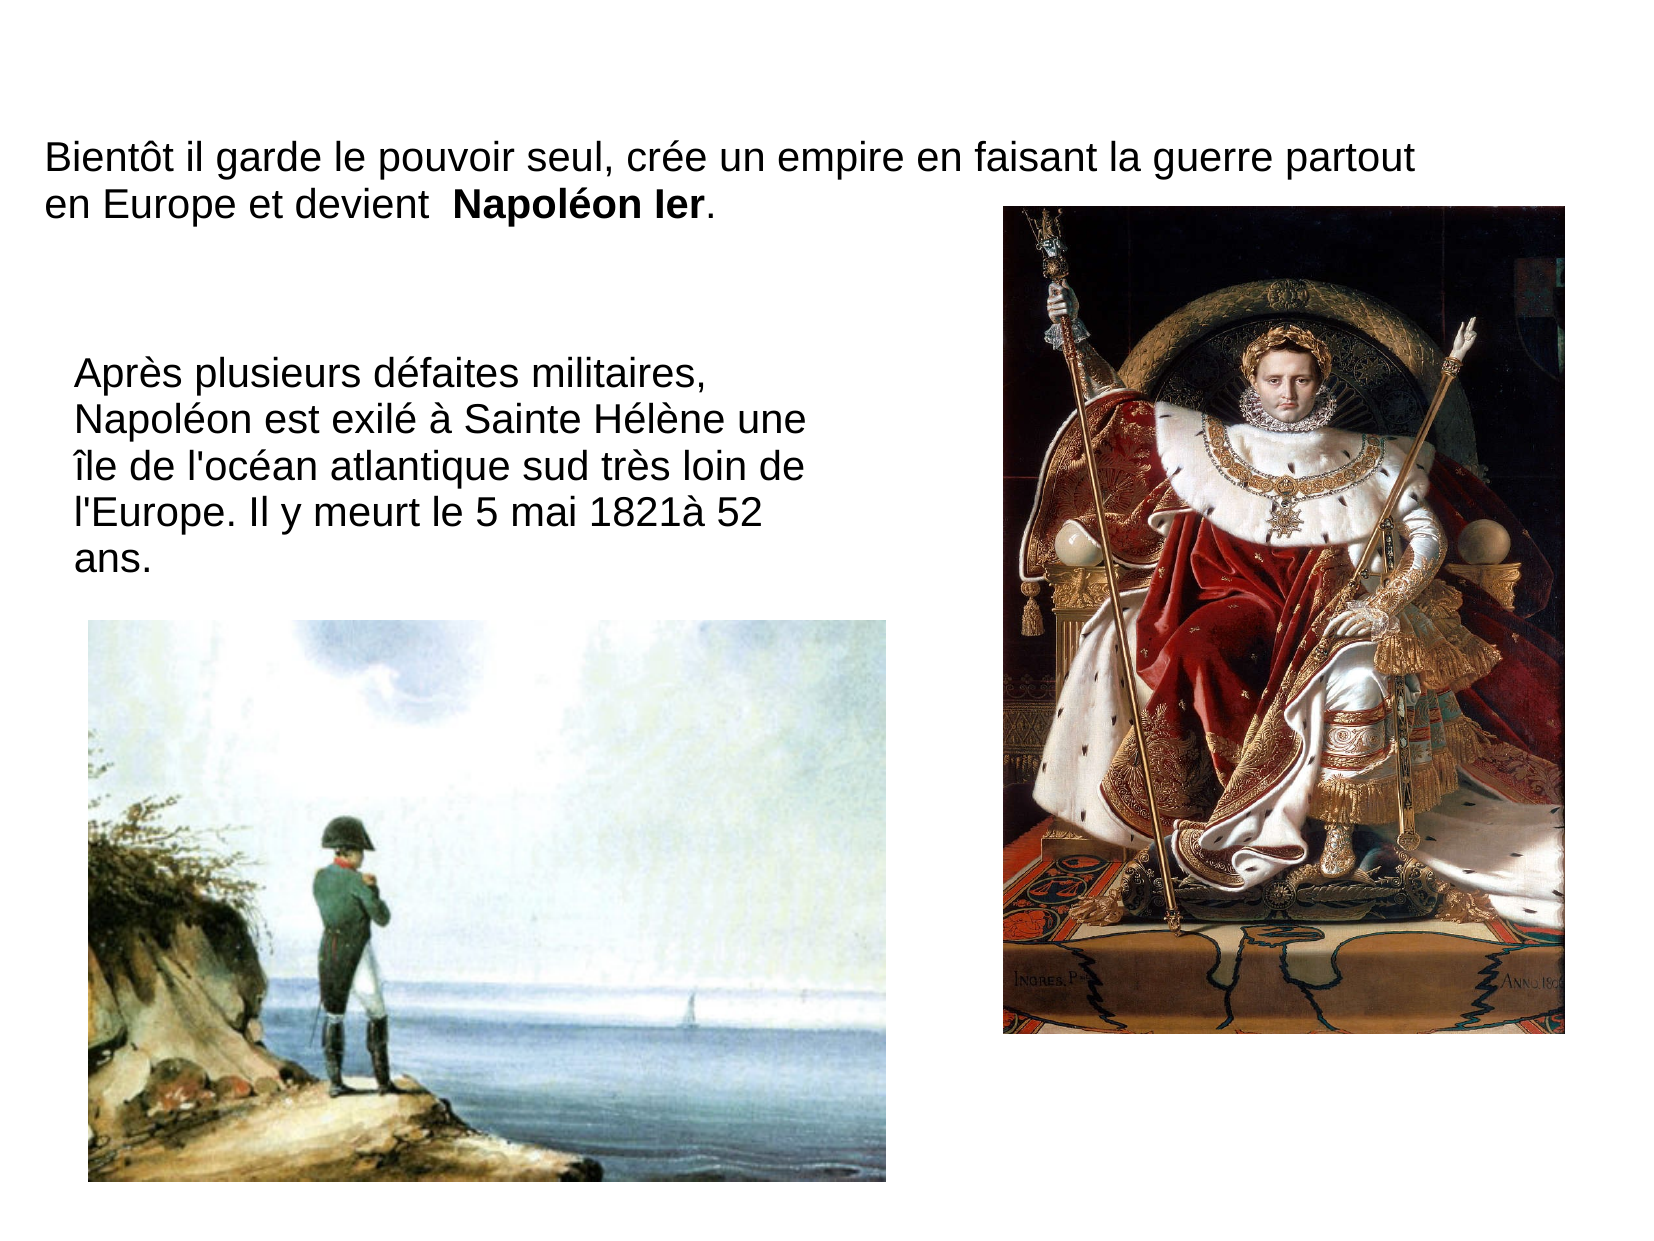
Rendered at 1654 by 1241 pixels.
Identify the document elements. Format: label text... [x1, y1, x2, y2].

text_box Bientôt il garde le pouvoir seul, crée un empire en faisant la guerre partout en Europe et devient Napoléon Ier. [29, 126, 1447, 237]
picture [1003, 206, 1565, 1034]
text_box Après plusieurs défaites militaires, Napoléon est exilé à Sainte Hélène une île de l'océan atlantique sud très loin de l'Europe. Il y meurt le 5 mai 1821à 52 ans. [59, 341, 827, 591]
picture [88, 620, 886, 1182]
